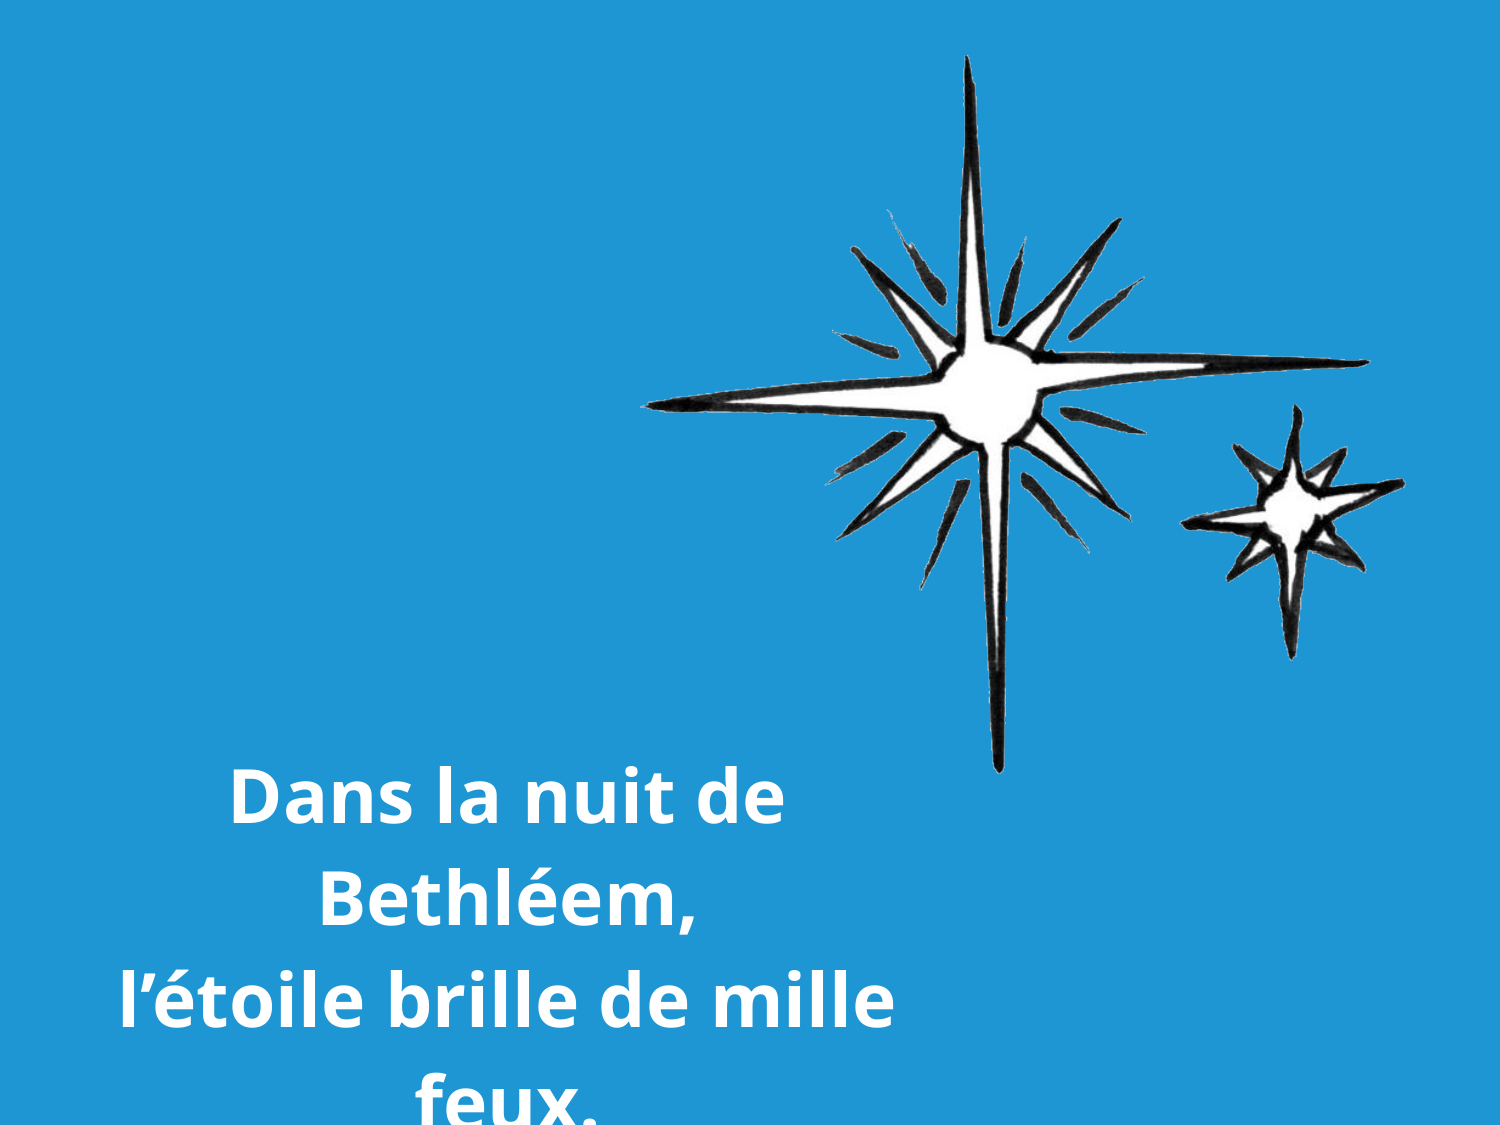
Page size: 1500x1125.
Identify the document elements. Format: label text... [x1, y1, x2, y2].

text_box Dans la nuit de Bethléem, l’étoile brille de mille feux. [64, 727, 951, 1125]
picture [639, 54, 1407, 776]
